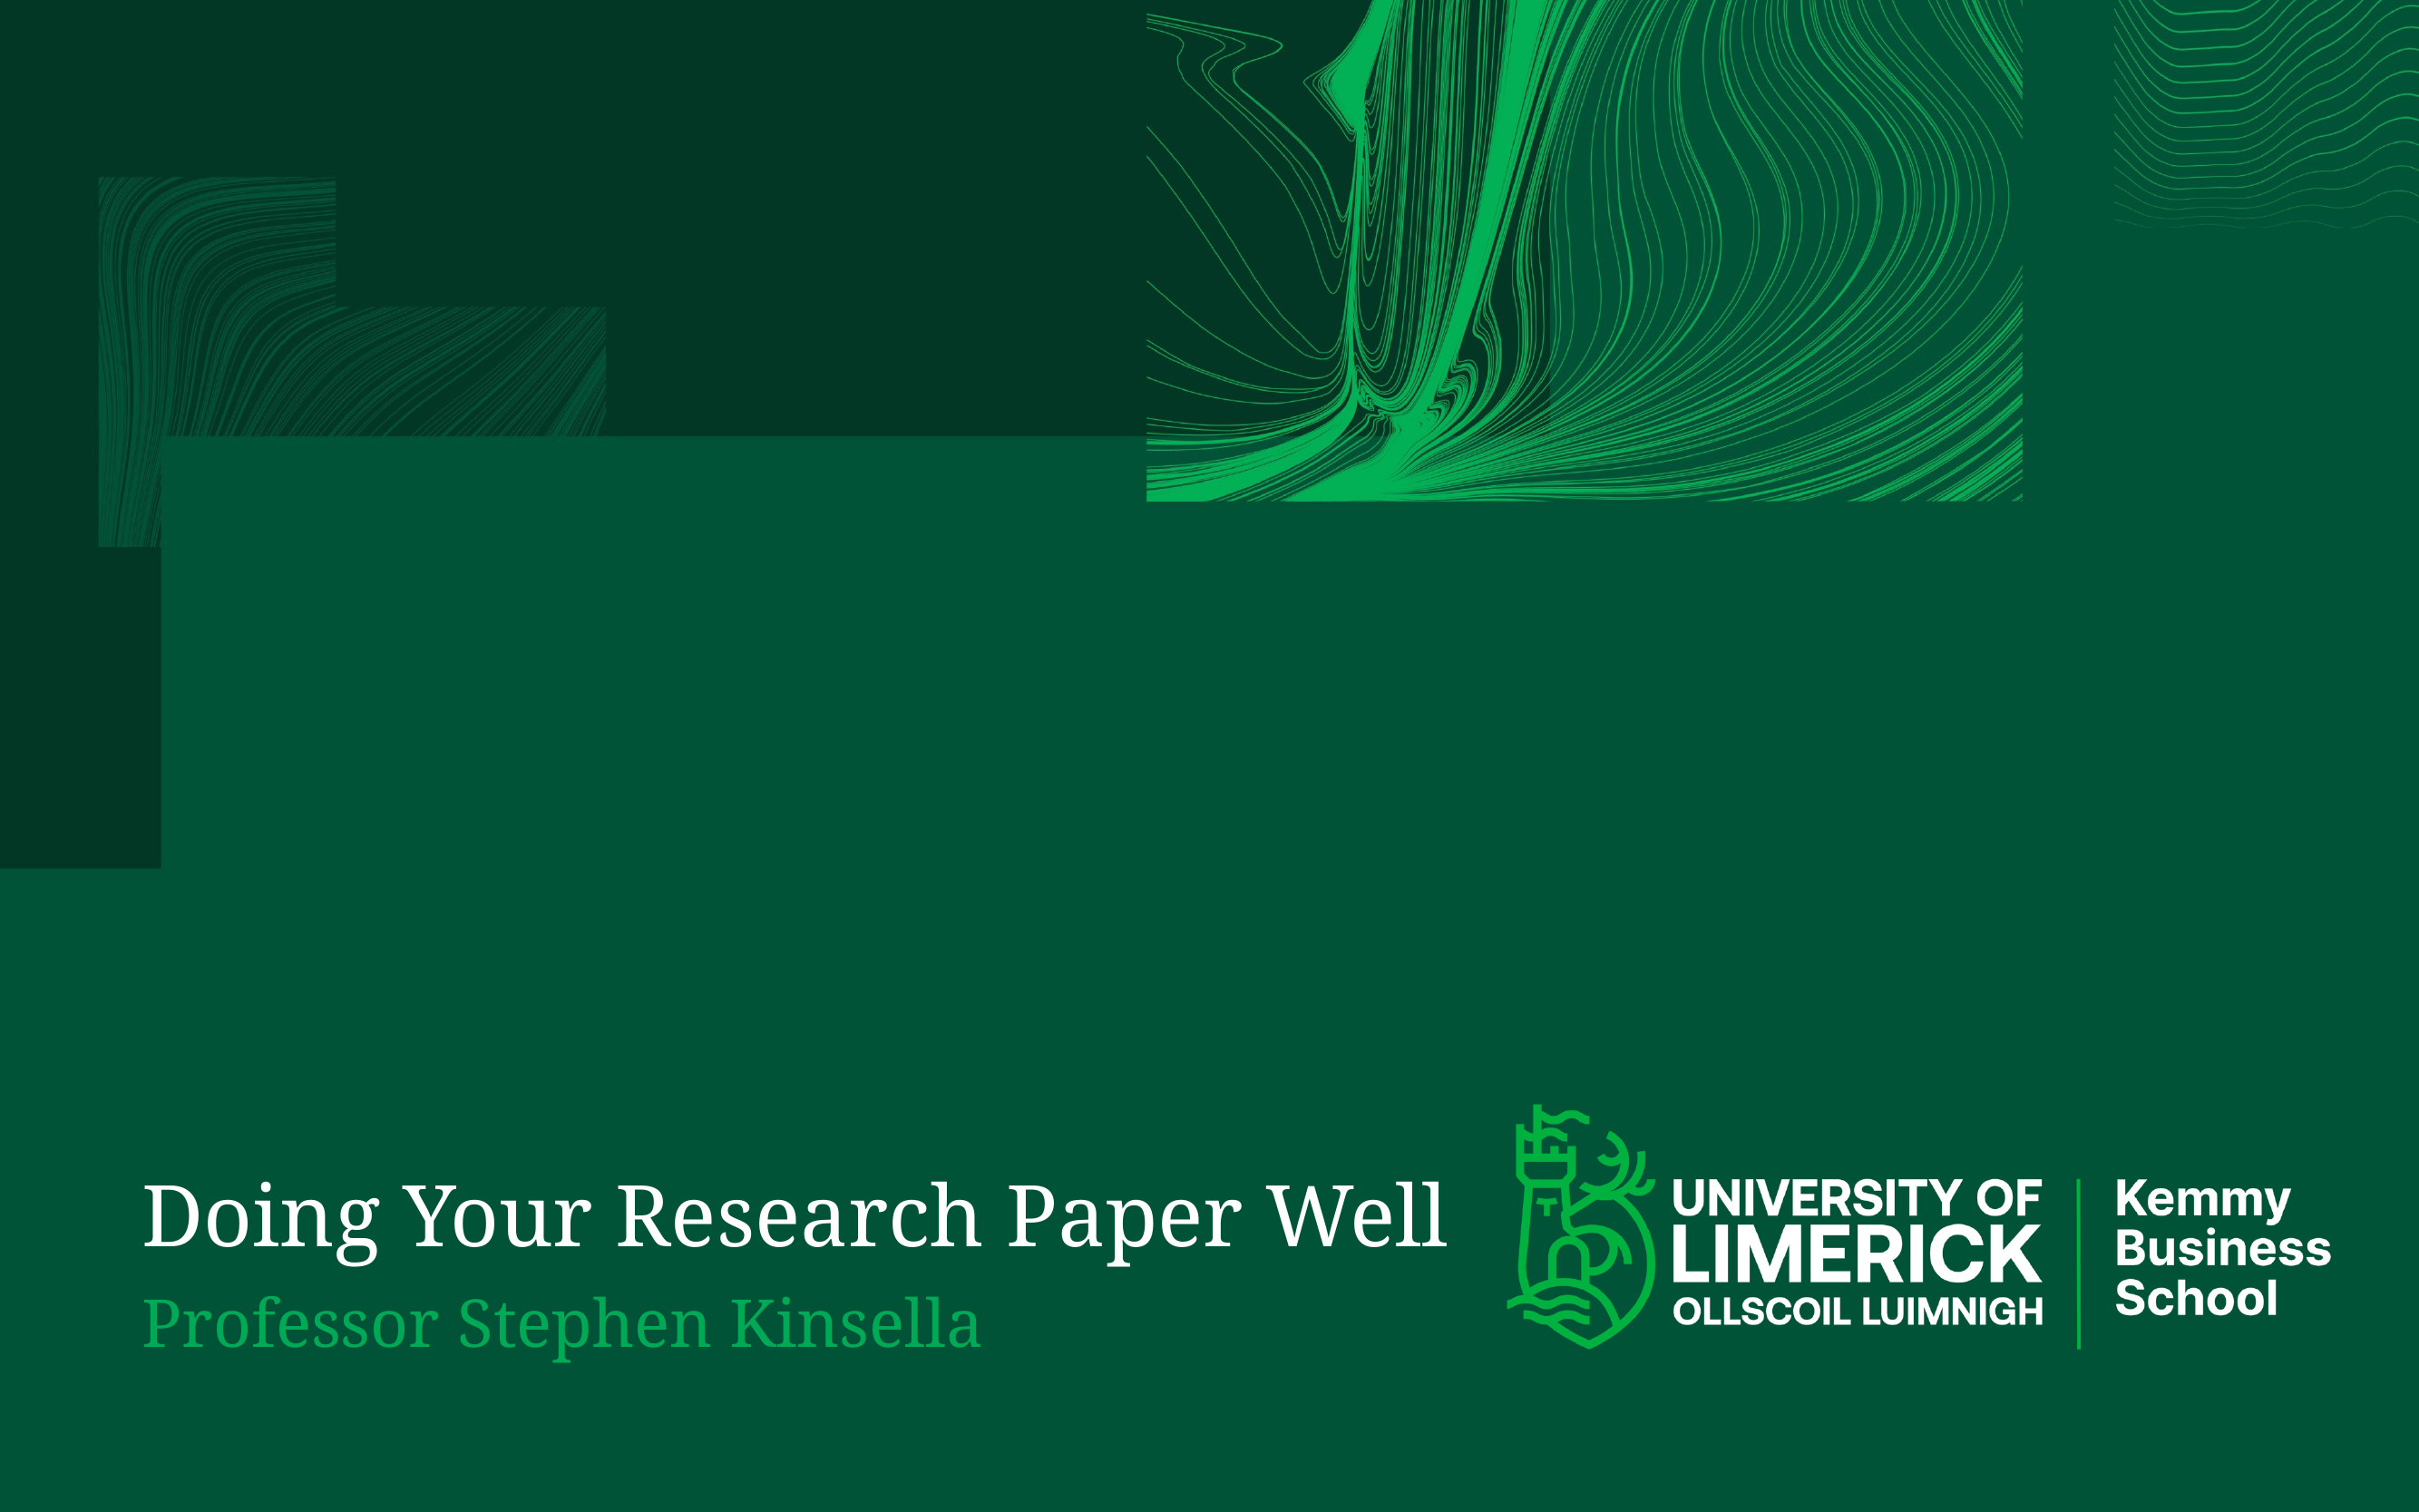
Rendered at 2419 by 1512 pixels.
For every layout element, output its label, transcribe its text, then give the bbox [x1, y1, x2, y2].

title Doing Your Research Paper Well [128, 1156, 1629, 1275]
subtitle Professor Stephen Kinsella [128, 1275, 1629, 1394]
